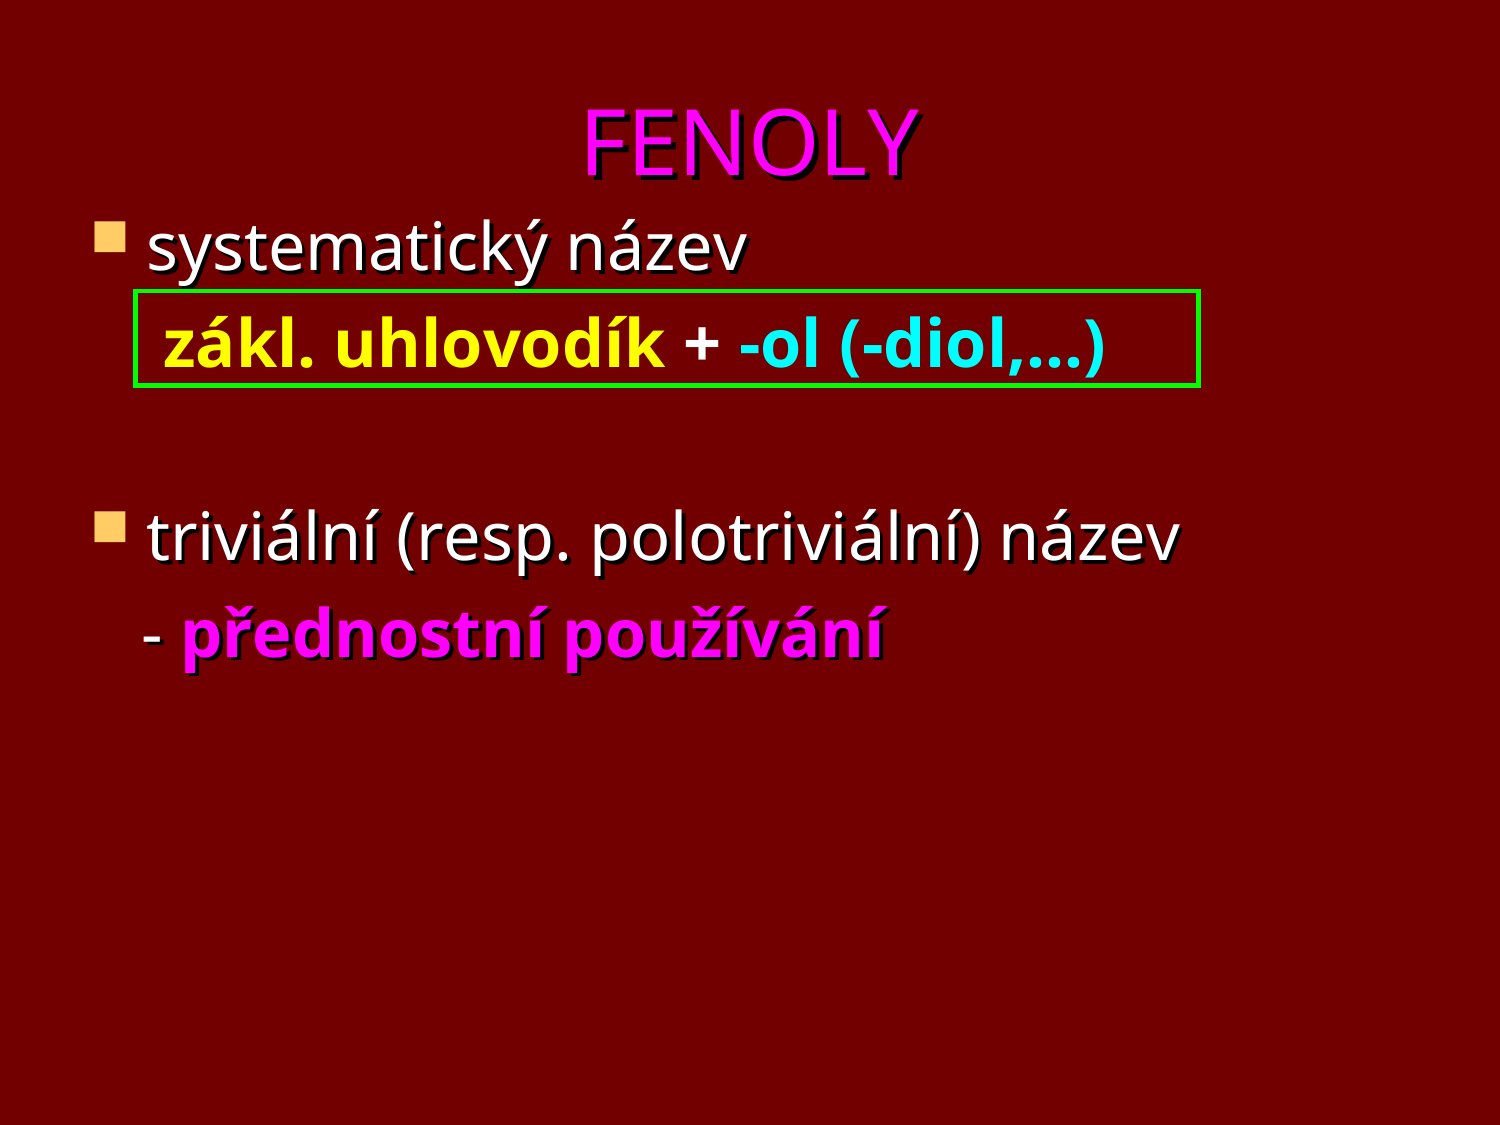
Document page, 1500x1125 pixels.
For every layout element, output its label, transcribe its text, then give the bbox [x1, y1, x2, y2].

text_box [135, 290, 1199, 386]
title FENOLY [75, 45, 1426, 196]
list systematický název zákl. uhlovodík + -ol (-diol,...) triviální (resp. polotriviální) název - přednostní používání [75, 196, 1426, 1001]
